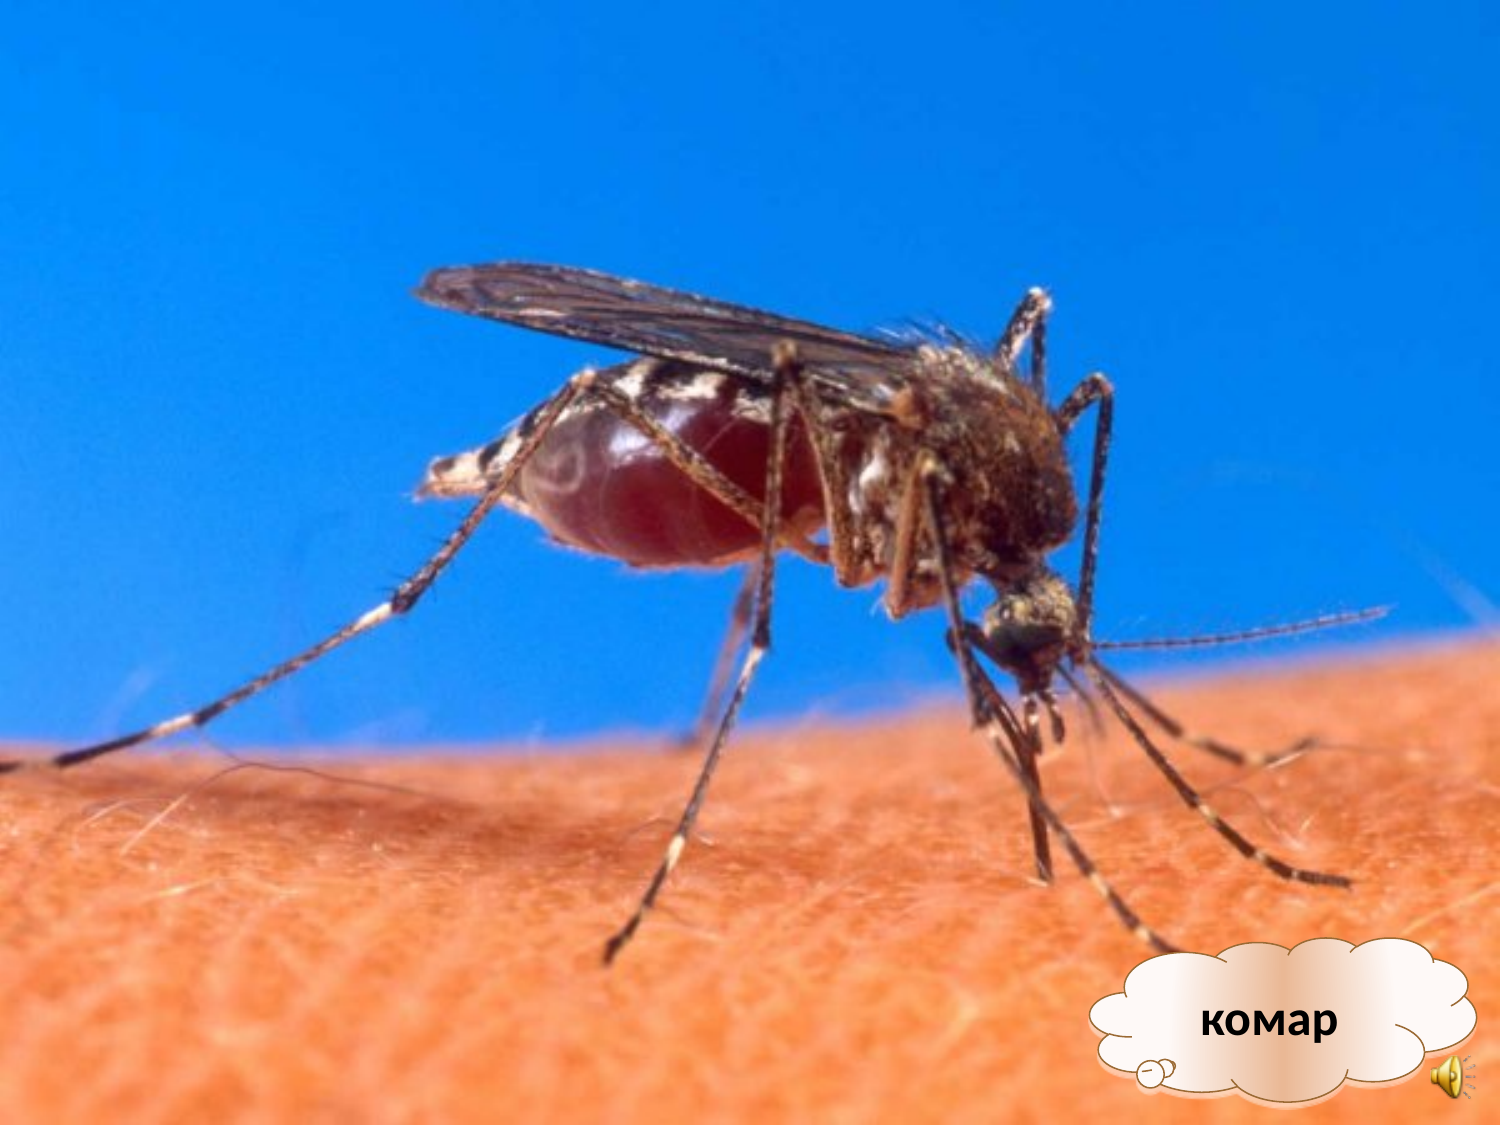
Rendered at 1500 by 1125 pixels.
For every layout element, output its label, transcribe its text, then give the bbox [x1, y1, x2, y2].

picture [0, 0, 1500, 1125]
text_box комар [1089, 937, 1477, 1103]
